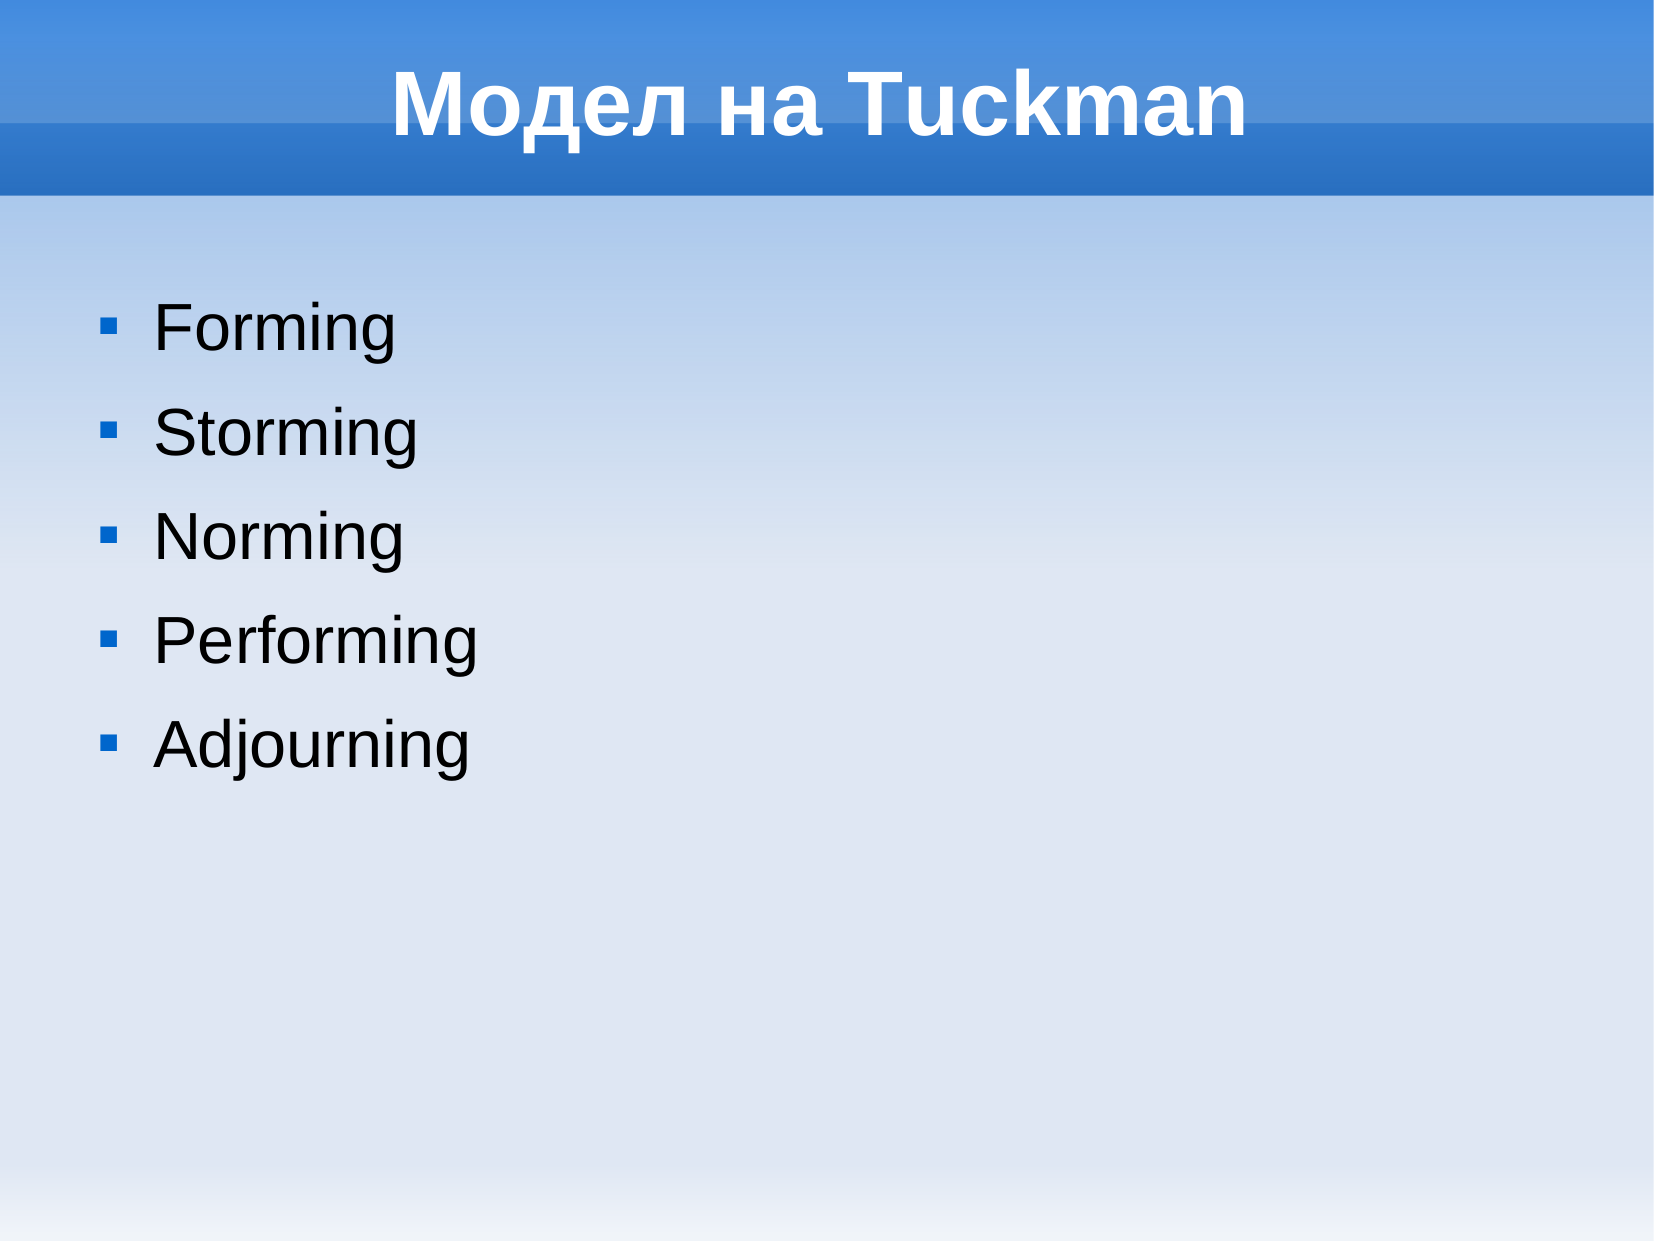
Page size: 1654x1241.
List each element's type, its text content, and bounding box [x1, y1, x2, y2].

picture [0, 0, 1654, 1241]
list Forming Storming Norming Performing Adjourning [82, 290, 1571, 1109]
title Модел на Tuckman [76, 0, 1565, 208]
